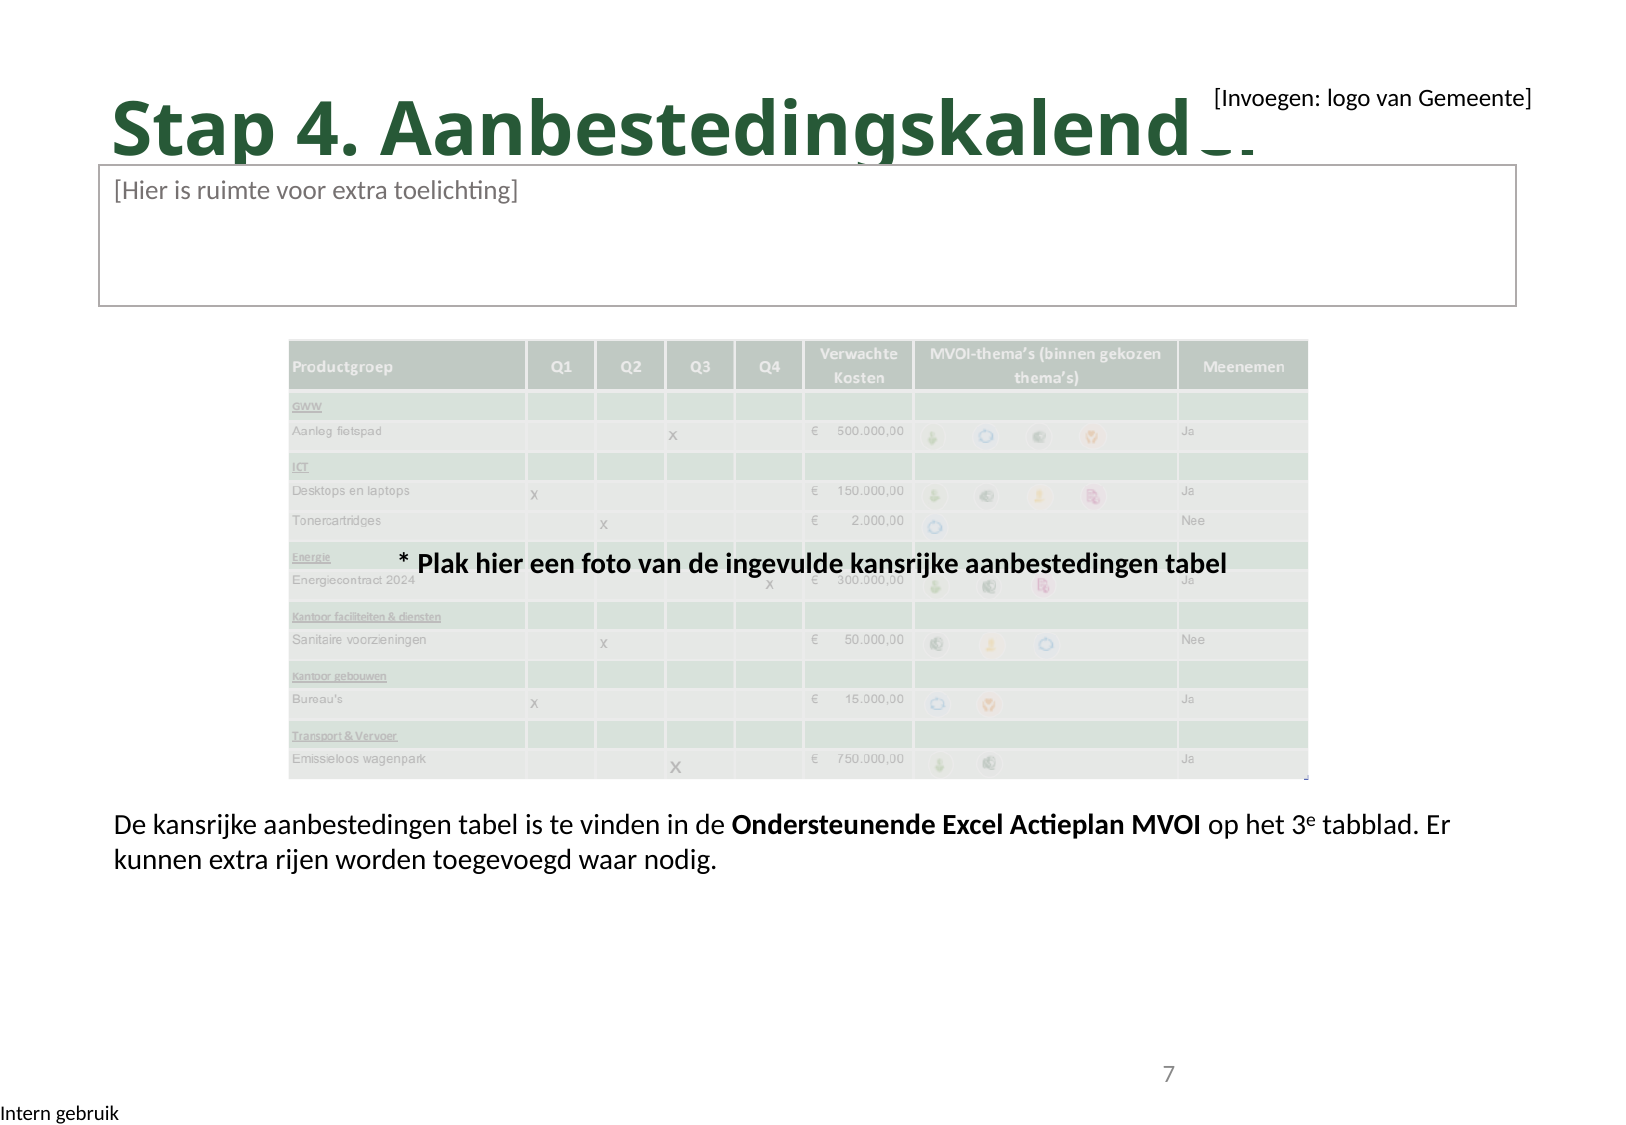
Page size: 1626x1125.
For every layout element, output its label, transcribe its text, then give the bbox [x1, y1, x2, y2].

text_box [289, 588, 1308, 779]
text_box [289, 339, 1308, 537]
text_box Stap 4. Aanbestedingskalender [98, 28, 1613, 179]
text_box De kansrijke aanbestedingen tabel is te vinden in de Ondersteunende Excel Actieplan MVOI op het 3e tabblad. Er kunnen extra rijen worden toegevoegd waar nodig. [99, 798, 1516, 939]
text_box [Invoegen: logo van Gemeente] [1191, 44, 1556, 150]
text_box * Plak hier een foto van de ingevulde kansrijke aanbestedingen tabel [0, 537, 1625, 588]
text_box 7 [1147, 1042, 1514, 1103]
text_box [Hier is ruimte voor extra toelichting] [99, 165, 1516, 306]
picture [288, 588, 1309, 780]
